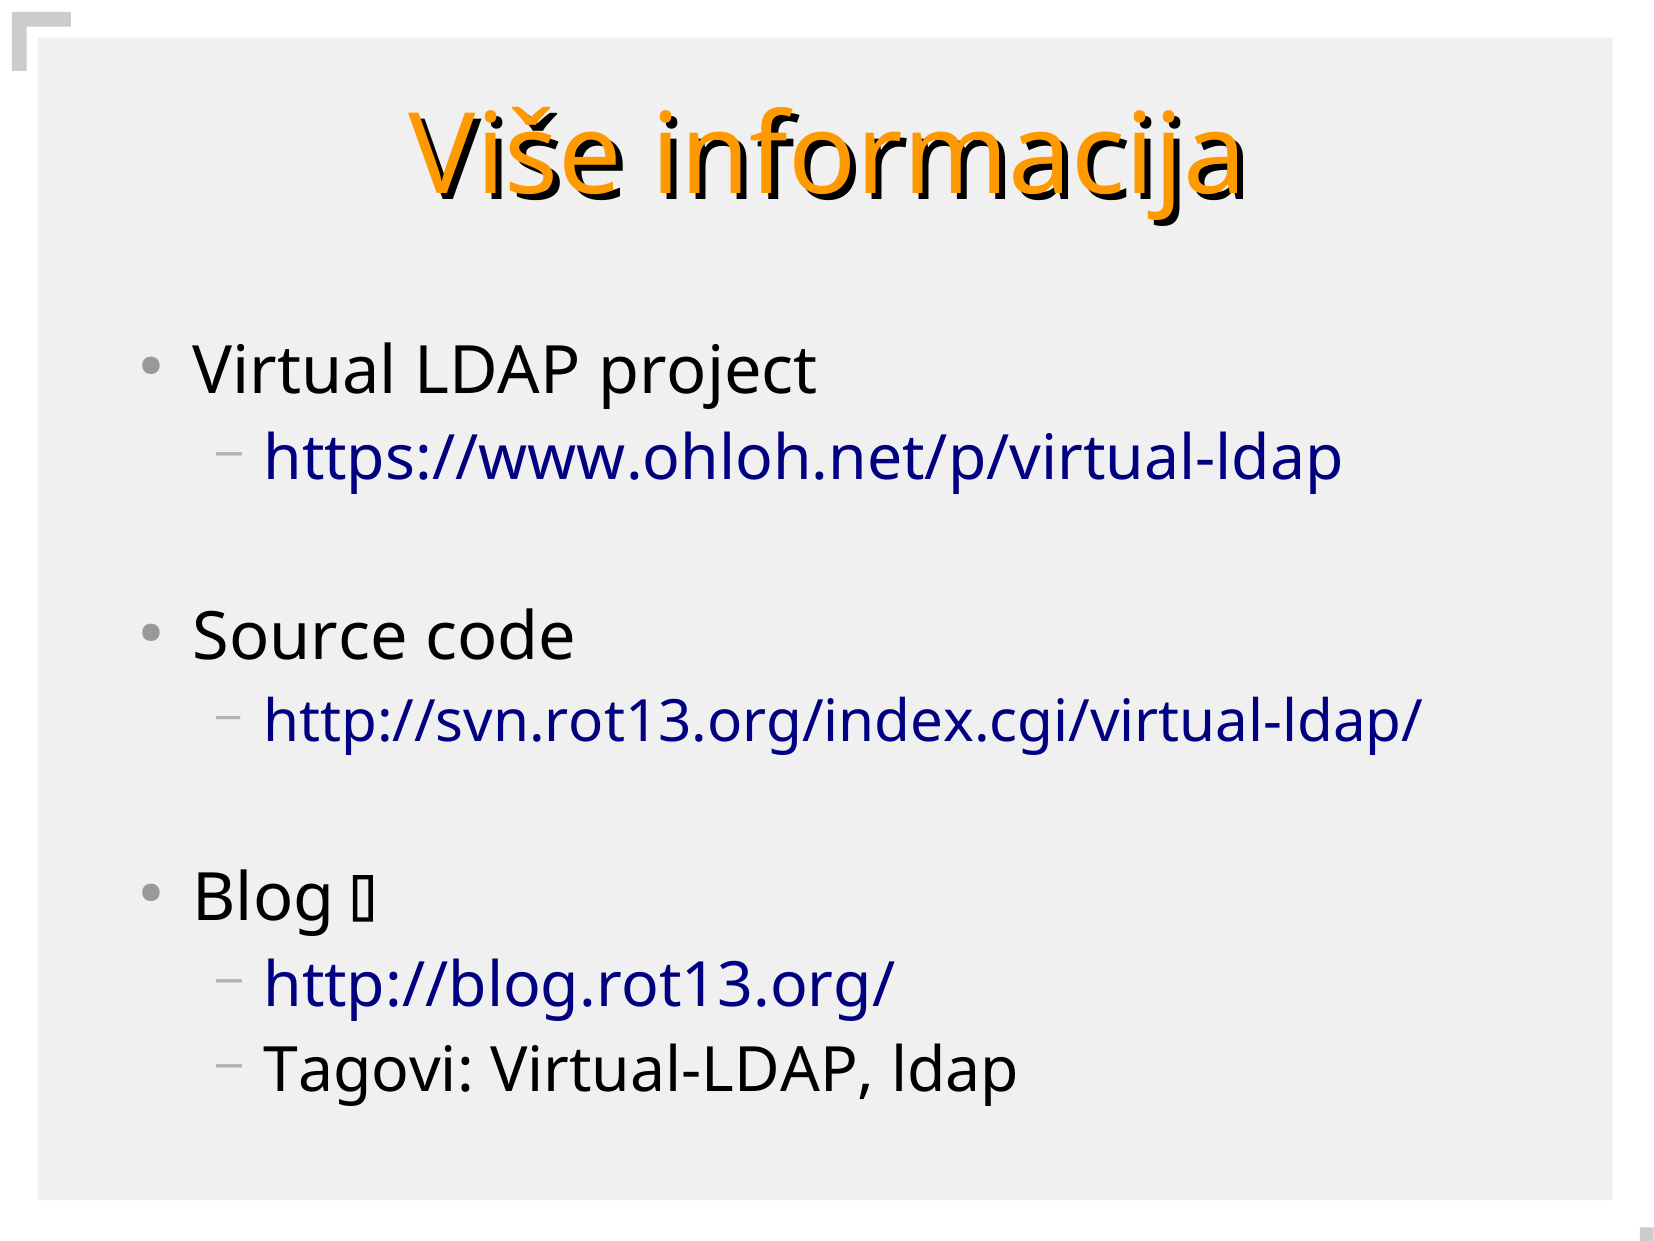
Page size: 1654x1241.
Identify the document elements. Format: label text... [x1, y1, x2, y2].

list Virtual LDAP project https://www.ohloh.net/p/virtual-ldap Source code http://svn.rot13.org/index.cgi/virtual-ldap/ Blog  http://blog.rot13.org/ Tagovi: Virtual-LDAP, ldap [121, 322, 1561, 997]
title Više informacija [121, 46, 1534, 254]
